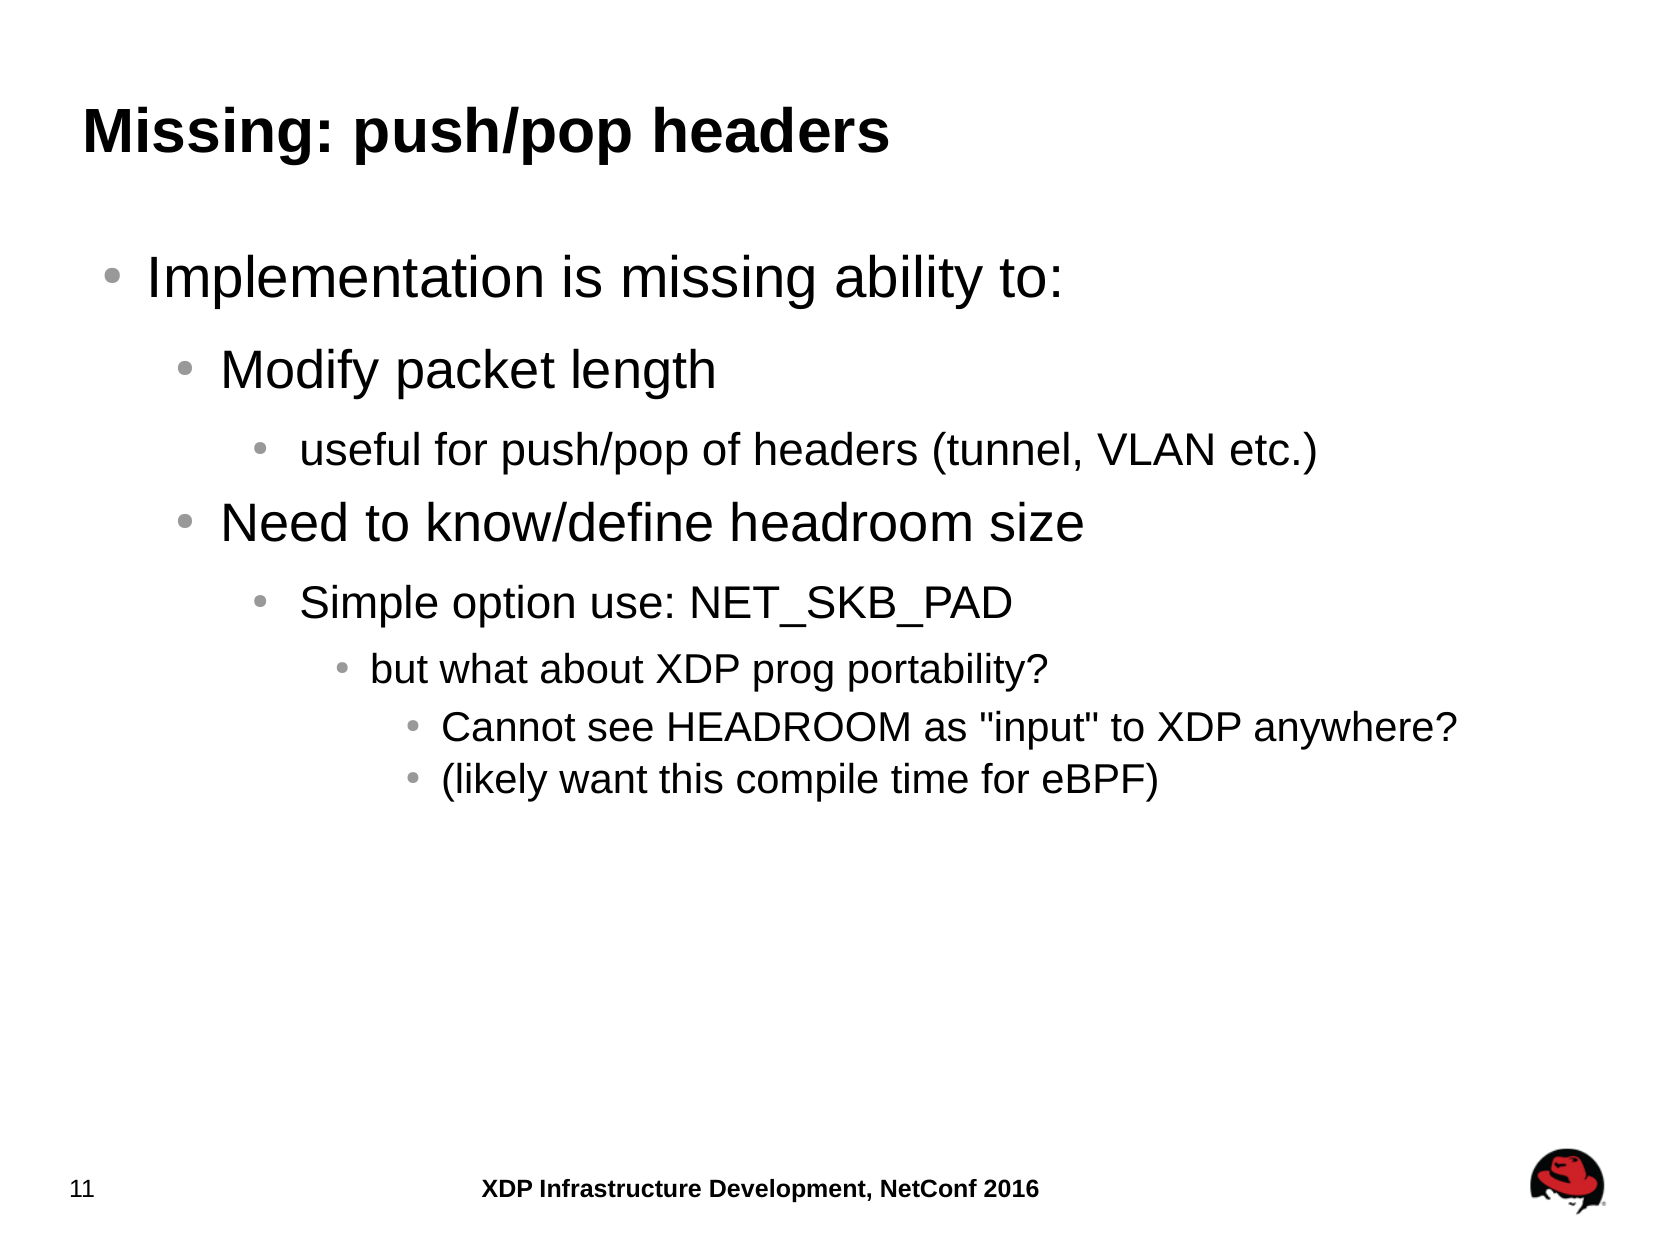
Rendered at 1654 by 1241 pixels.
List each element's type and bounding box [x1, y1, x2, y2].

text_box [86, 244, 1575, 1039]
picture [1529, 1146, 1612, 1224]
text_box [82, 37, 1571, 226]
